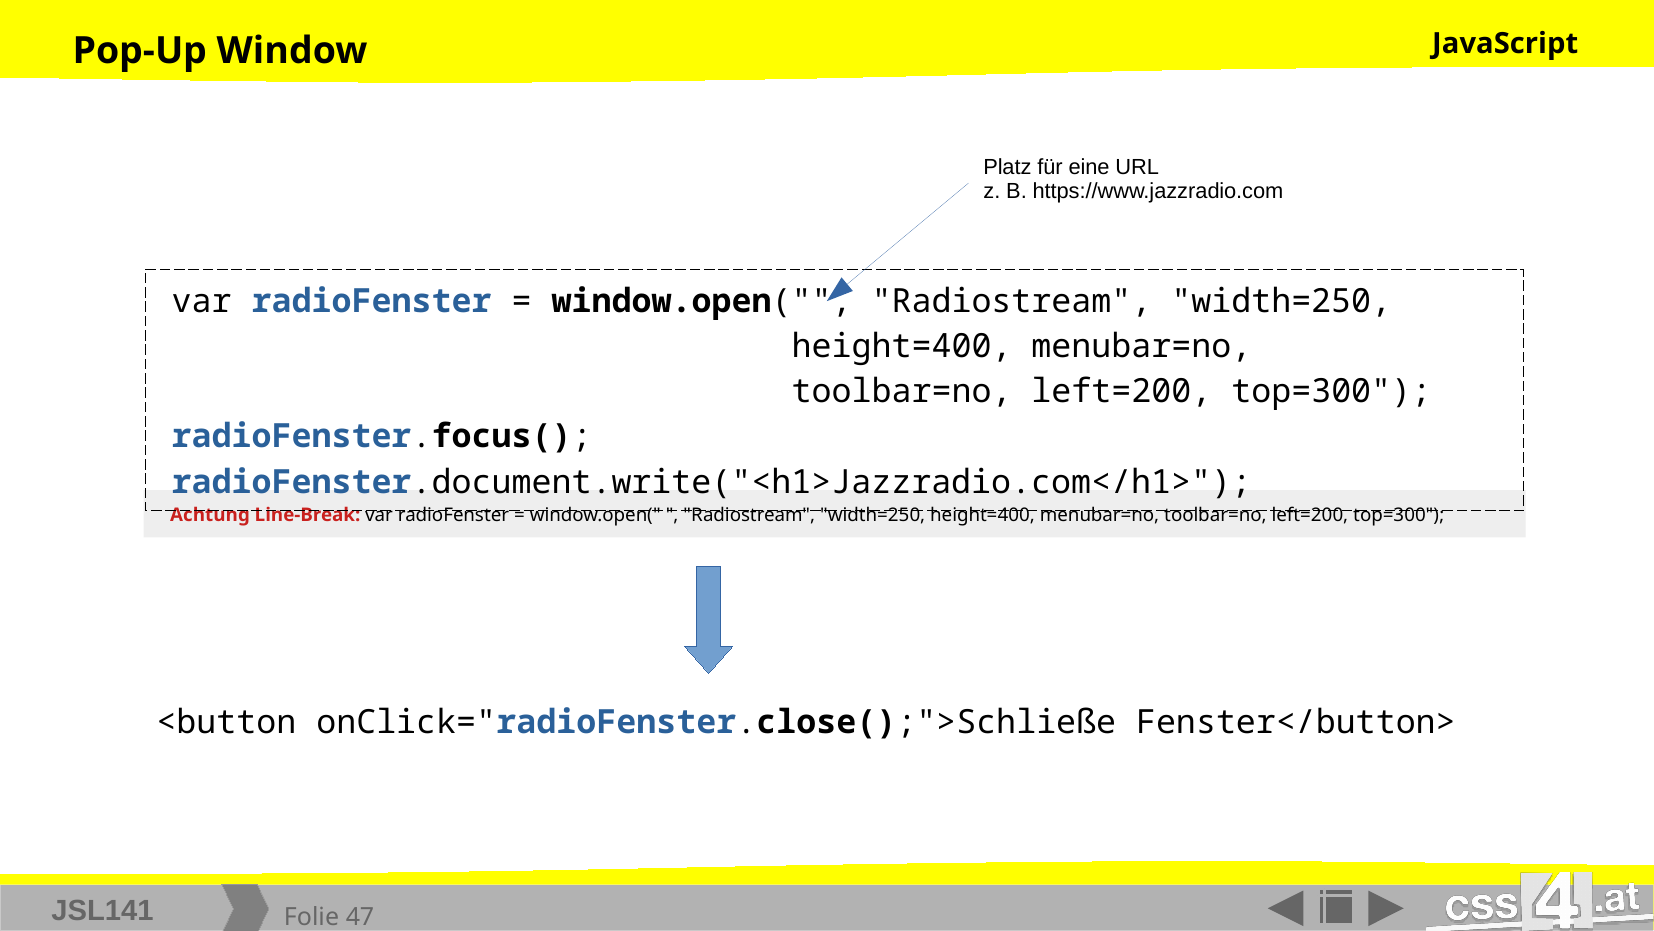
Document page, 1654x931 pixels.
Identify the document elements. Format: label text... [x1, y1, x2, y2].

text_box JavaScript [1417, 15, 1607, 60]
text_box Pop-Up Window [57, 16, 469, 69]
text_box [0, 0, 1654, 83]
text_box var radioFenster = window.open("", "Radiostream", "width=250, height=400, menubar=no, toolbar=no, left=200, top=300"); radioFenster.focus(); radioFenster.document.write("<h1>Jazzradio.com</h1>"); [145, 289, 1524, 491]
text_box Platz für eine URL z. B. https://www.jazzradio.com [968, 147, 1299, 212]
picture [1426, 872, 1654, 931]
text_box [684, 566, 733, 674]
text_box <button onClick="radioFenster.close();">Schließe Fenster</button> [141, 690, 1472, 740]
text_box Folie <Foliennummer> [269, 891, 542, 931]
text_box Achtung Line-Break: var radioFenster = window.open(" ", "Radiostream", "width=250, height=400, menubar=no, toolbar=no, left=200, top=300"); [143, 490, 1526, 538]
text_box JSL141 [36, 886, 209, 931]
text_box [0, 861, 1654, 931]
